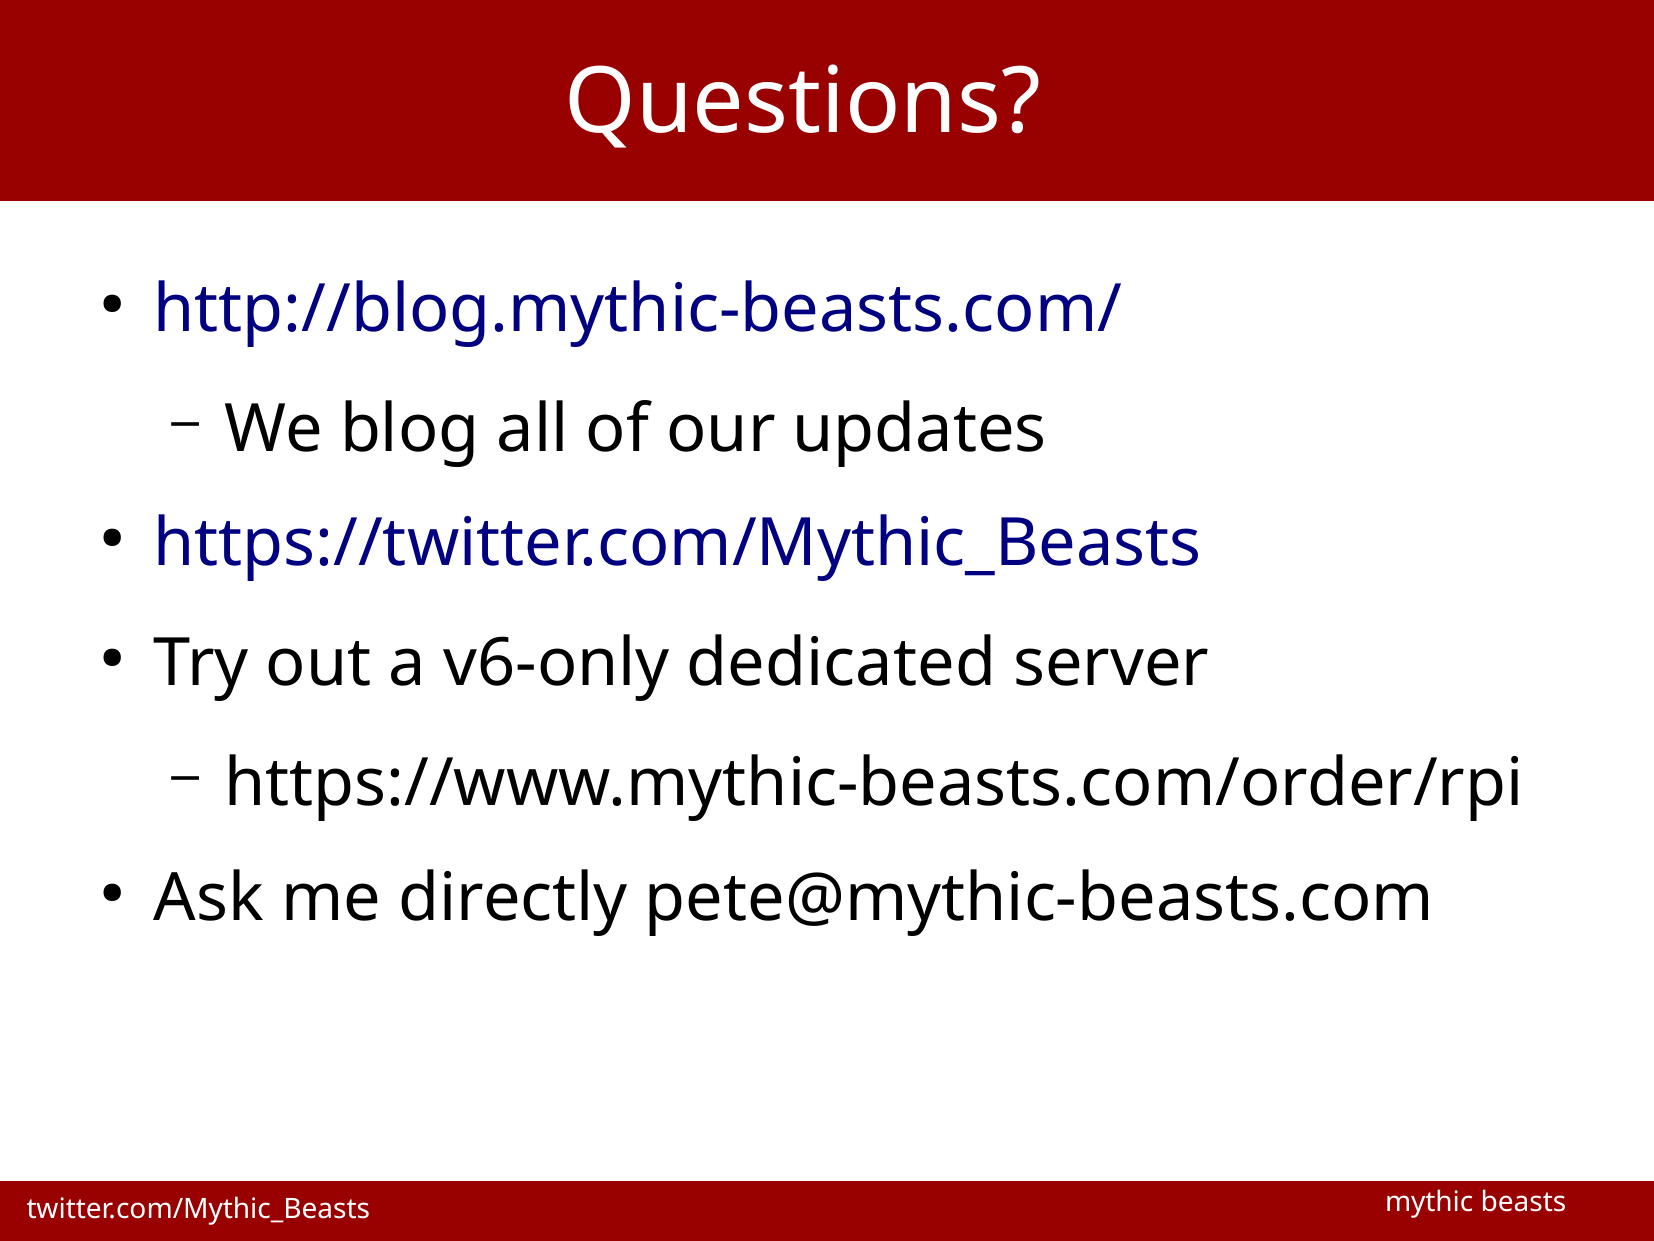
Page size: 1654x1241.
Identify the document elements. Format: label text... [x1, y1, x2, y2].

list http://blog.mythic-beasts.com/ We blog all of our updates https://twitter.com/Mythic_Beasts Try out a v6-only dedicated server https://www.mythic-beasts.com/order/rpi Ask me directly pete@mythic-beasts.com [82, 259, 1571, 1063]
title Questions? [59, 0, 1548, 201]
